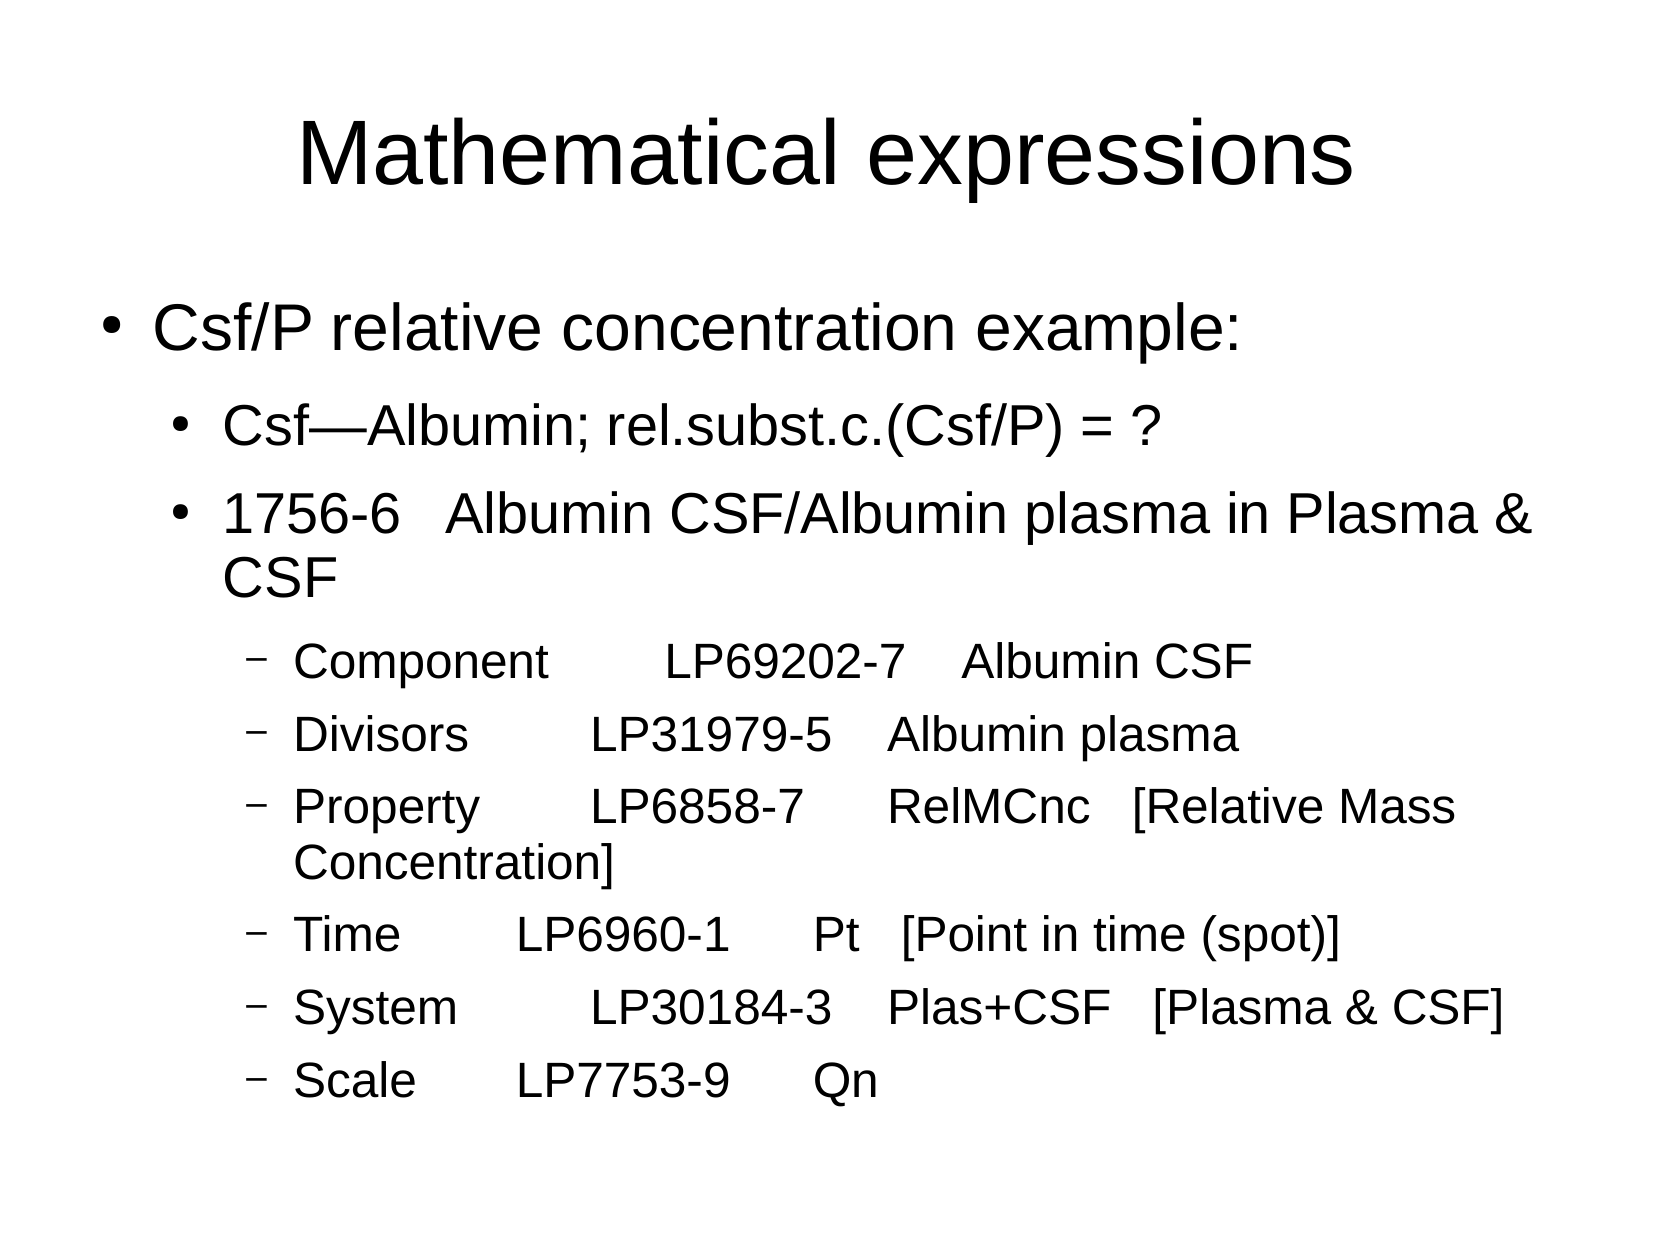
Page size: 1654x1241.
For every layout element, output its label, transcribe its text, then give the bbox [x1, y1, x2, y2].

title Mathematical expressions [82, 49, 1571, 257]
list Csf/P relative concentration example: Csf—Albumin; rel.subst.c.(Csf/P) = ? 1756-6 Albumin CSF/Albumin plasma in Plasma & CSF Component LP69202-7 Albumin CSF Divisors LP31979-5 Albumin plasma Property LP6858-7 RelMCnc [Relative Mass Concentration] Time LP6960-1 Pt [Point in time (spot)] System LP30184-3 Plas+CSF [Plasma & CSF] Scale LP7753-9 Qn [82, 290, 1571, 1109]
